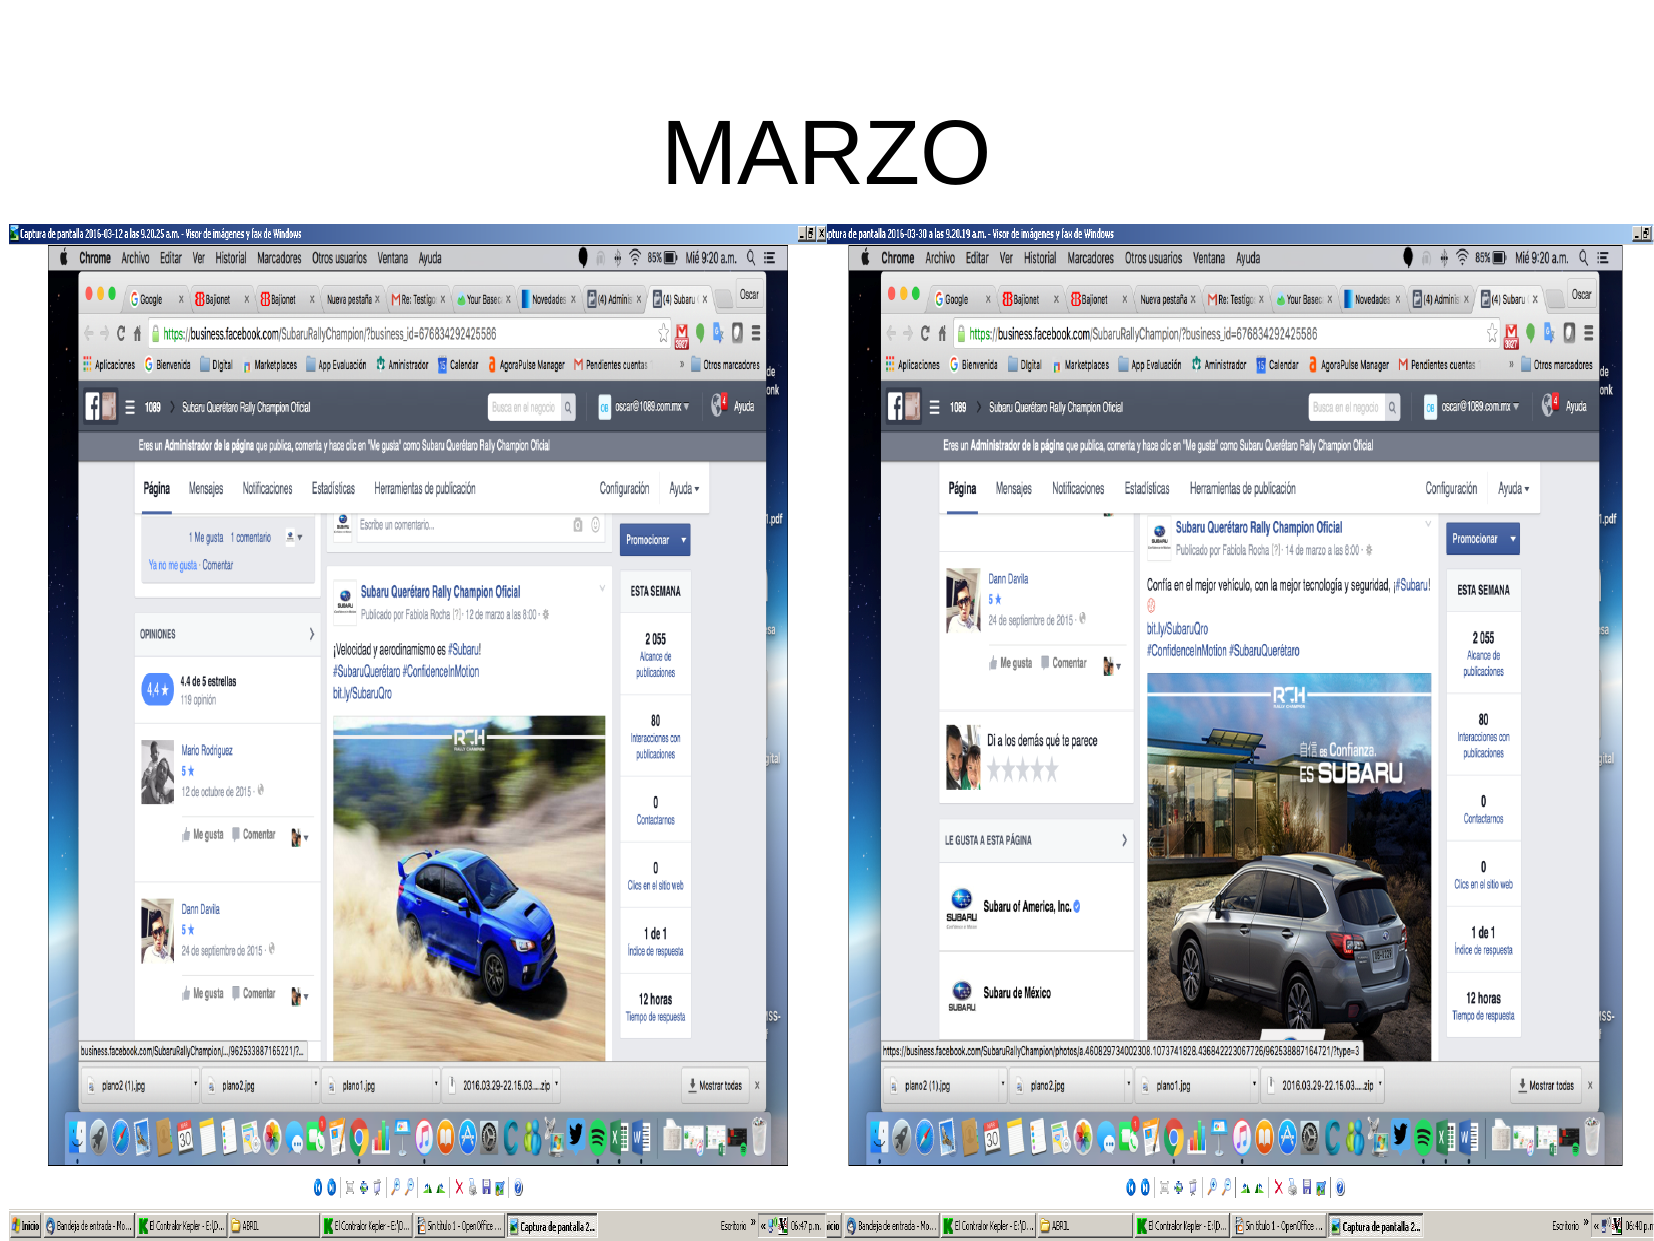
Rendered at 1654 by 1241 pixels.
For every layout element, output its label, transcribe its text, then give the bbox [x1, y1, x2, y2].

title MARZO [82, 49, 1571, 224]
picture [9, 224, 1654, 1241]
